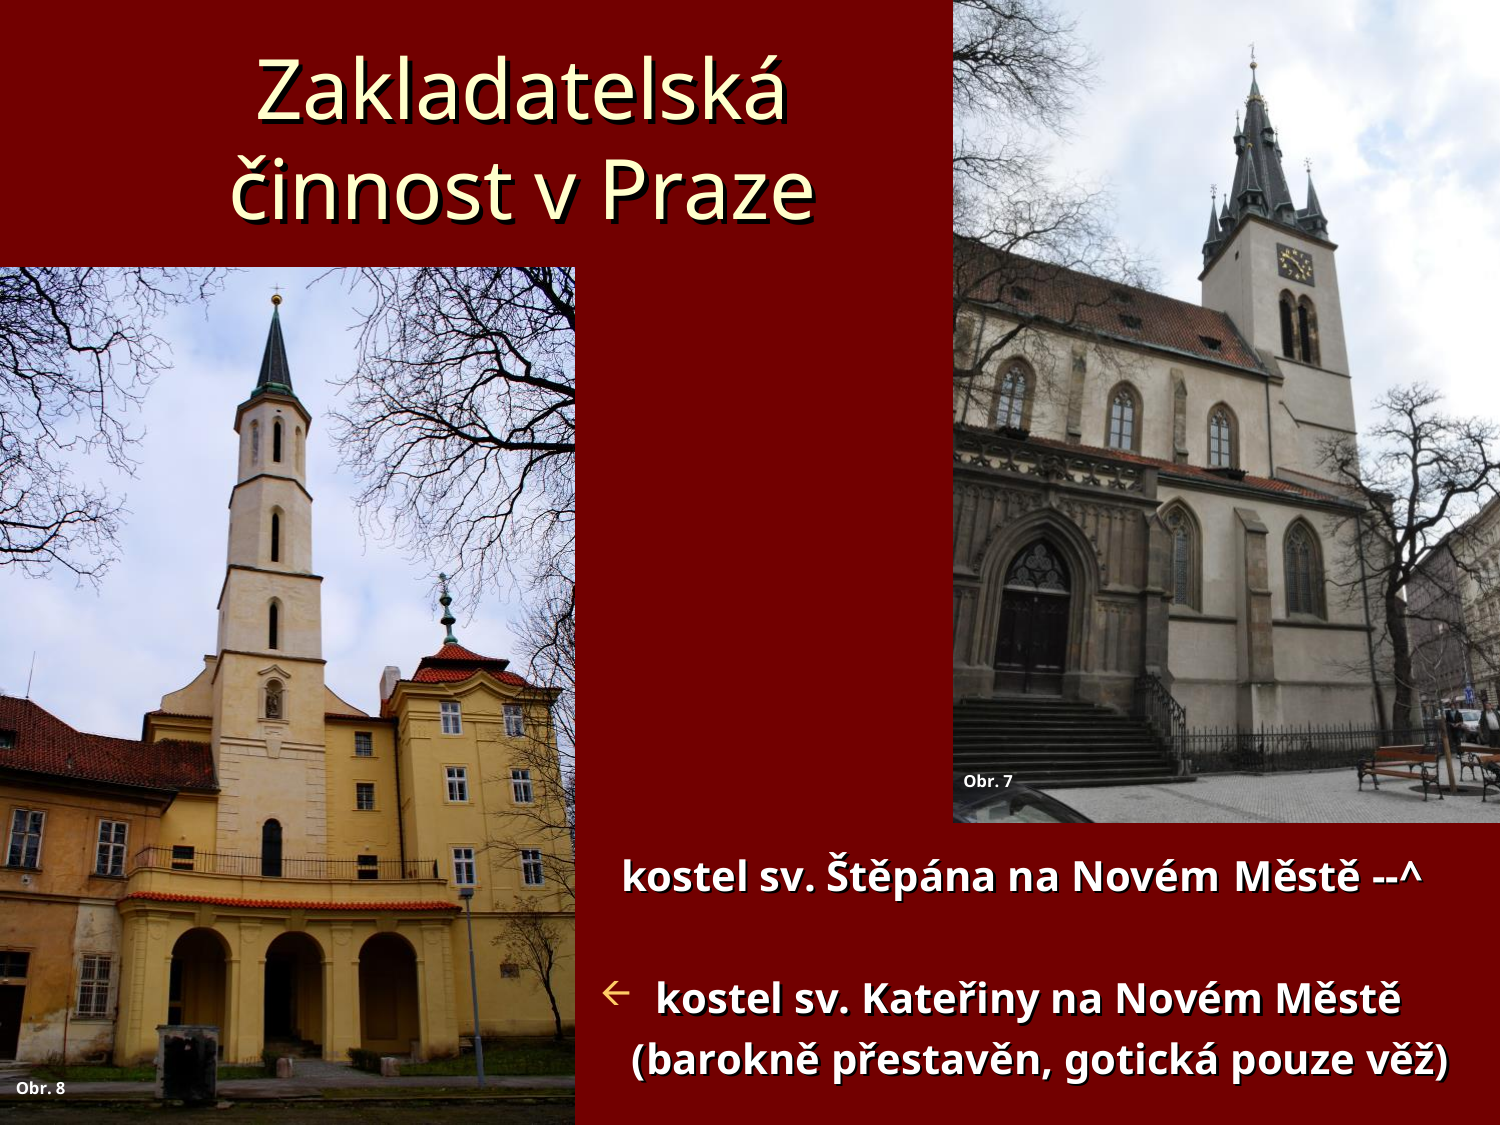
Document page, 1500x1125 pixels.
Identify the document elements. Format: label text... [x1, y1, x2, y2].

text_box [0, 267, 575, 1125]
text_box [953, 0, 1500, 823]
text_box Obr. 8 [1, 1070, 81, 1106]
title Zakladatelská činnost v Praze [183, 28, 863, 244]
text_box Obr. 7 [948, 762, 1028, 799]
list kostel sv. Štěpána na Novém Městě --^ kostel sv. Kateřiny na Novém Městě (barokně přestavěn, gotická pouze věž) [584, 834, 1483, 1125]
